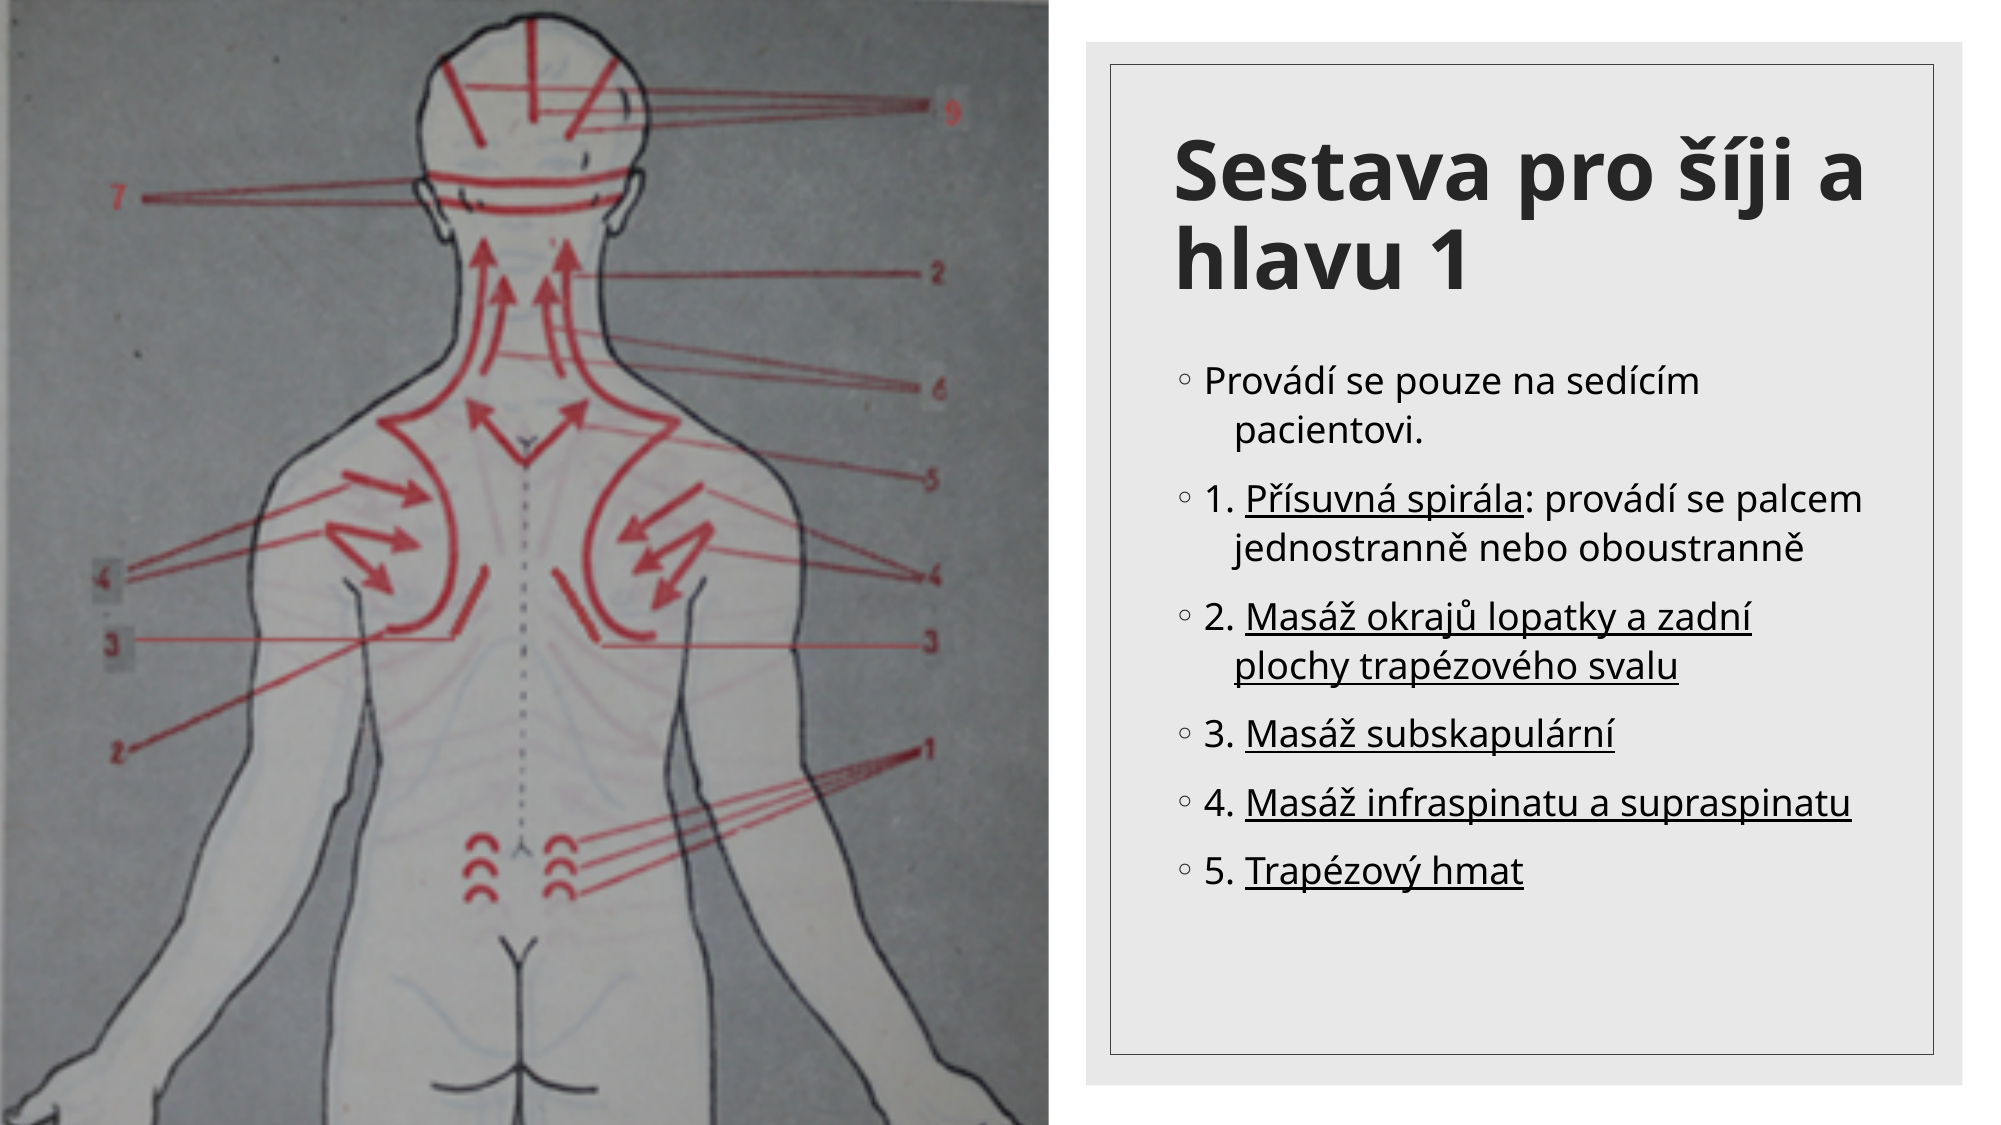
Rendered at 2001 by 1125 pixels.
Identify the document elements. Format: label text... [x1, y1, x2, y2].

text_box [1049, 0, 2000, 1125]
title Sestava pro šíji a hlavu 1 [1158, 105, 1893, 331]
picture [0, 0, 1049, 1125]
list Provádí se pouze na sedícím pacientovi. 1. Přísuvná spirála: provádí se palcem jednostranně nebo oboustranně 2. Masáž okrajů lopatky a zadní plochy trapézového svalu 3. Masáž subskapulární 4. Masáž infraspinatu a supraspinatu 5. Trapézový hmat [1158, 345, 1893, 991]
